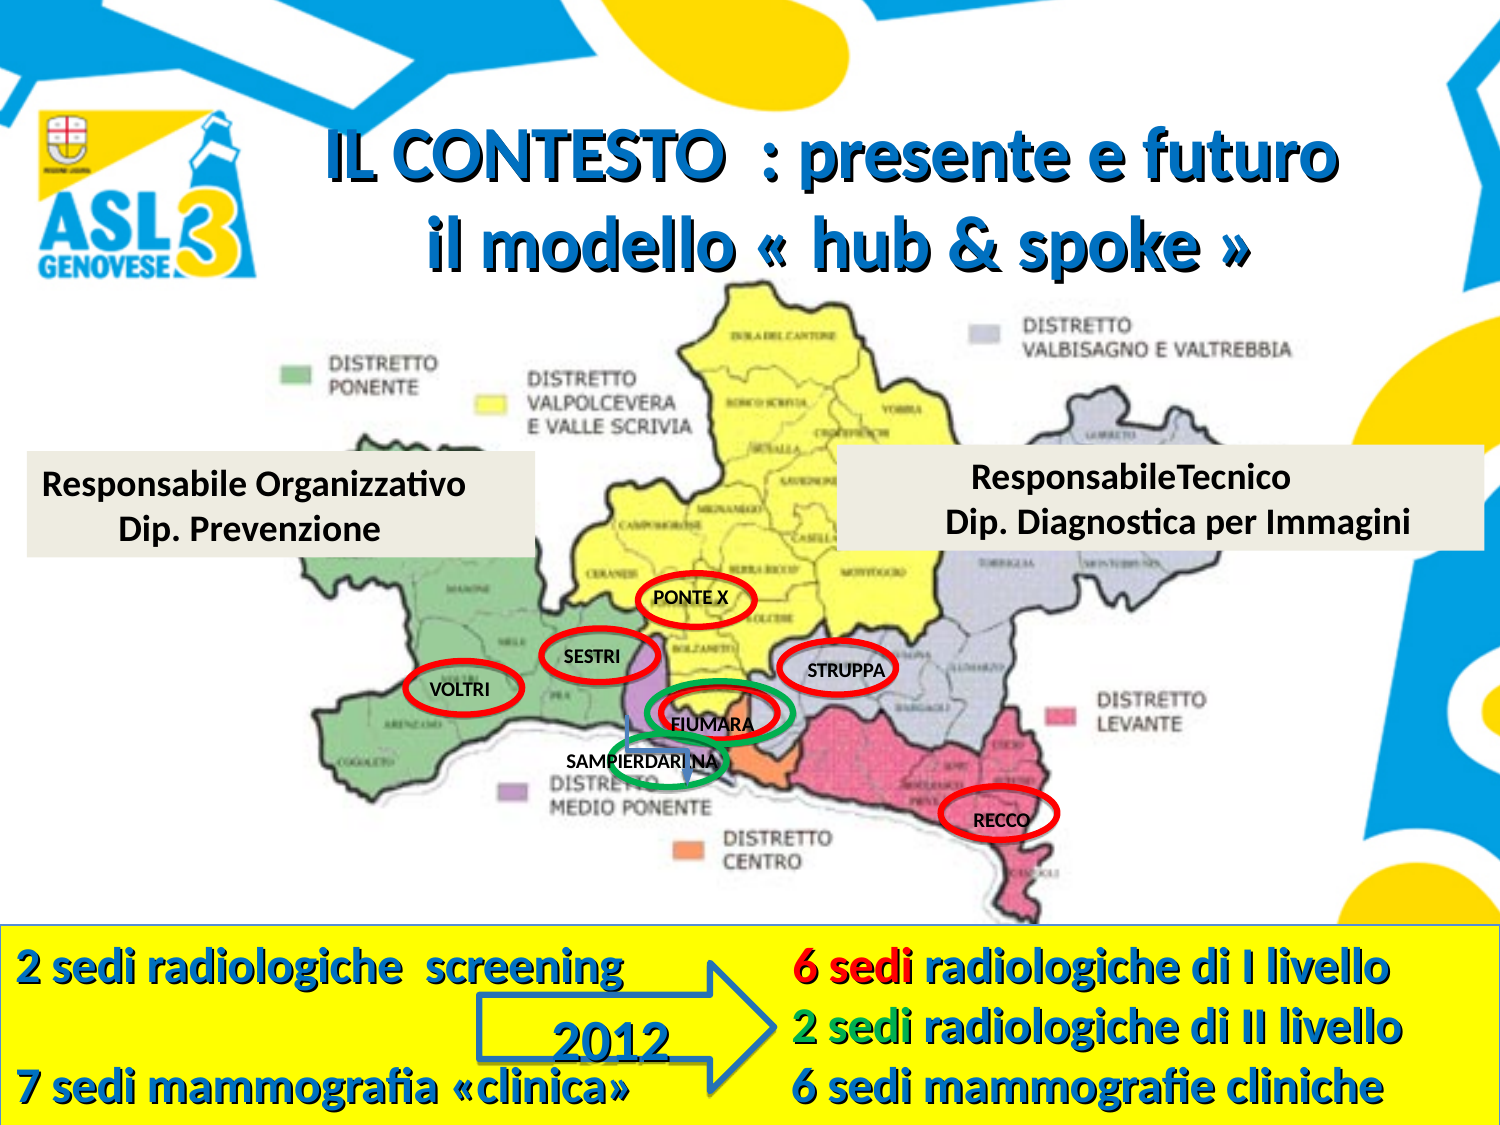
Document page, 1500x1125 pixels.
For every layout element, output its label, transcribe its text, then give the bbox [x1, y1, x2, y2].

text_box 2012 [479, 962, 775, 1092]
text_box PONTE X [638, 576, 746, 617]
text_box RECCO [958, 798, 1048, 840]
text_box FIUMARA [655, 702, 771, 744]
text_box SAMPIERDARENA [551, 740, 684, 781]
text_box VOLTRI [414, 667, 509, 709]
text_box SAMPIERDARENA [630, 740, 736, 781]
text_box SESTRI [548, 636, 638, 676]
text_box STRUPPA [792, 648, 905, 690]
text_box 2 sedi radiologiche screening 6 sedi radiologiche di I livello 2 sedi radiologiche di II livello 7 sedi mammografia «clinica» 6 sedi mammografie cliniche vere [0, 924, 1500, 1122]
text_box Responsabile Organizzativo Dip. Prevenzione [26, 451, 536, 558]
picture [265, 218, 1328, 924]
text_box ResponsabileTecnico Dip. Diagnostica per Immagini [836, 444, 1485, 551]
text_box IL CONTESTO : presente e futuro il modello « hub & spoke » [308, 96, 1365, 294]
text_box 2012 [591, 1029, 602, 1055]
